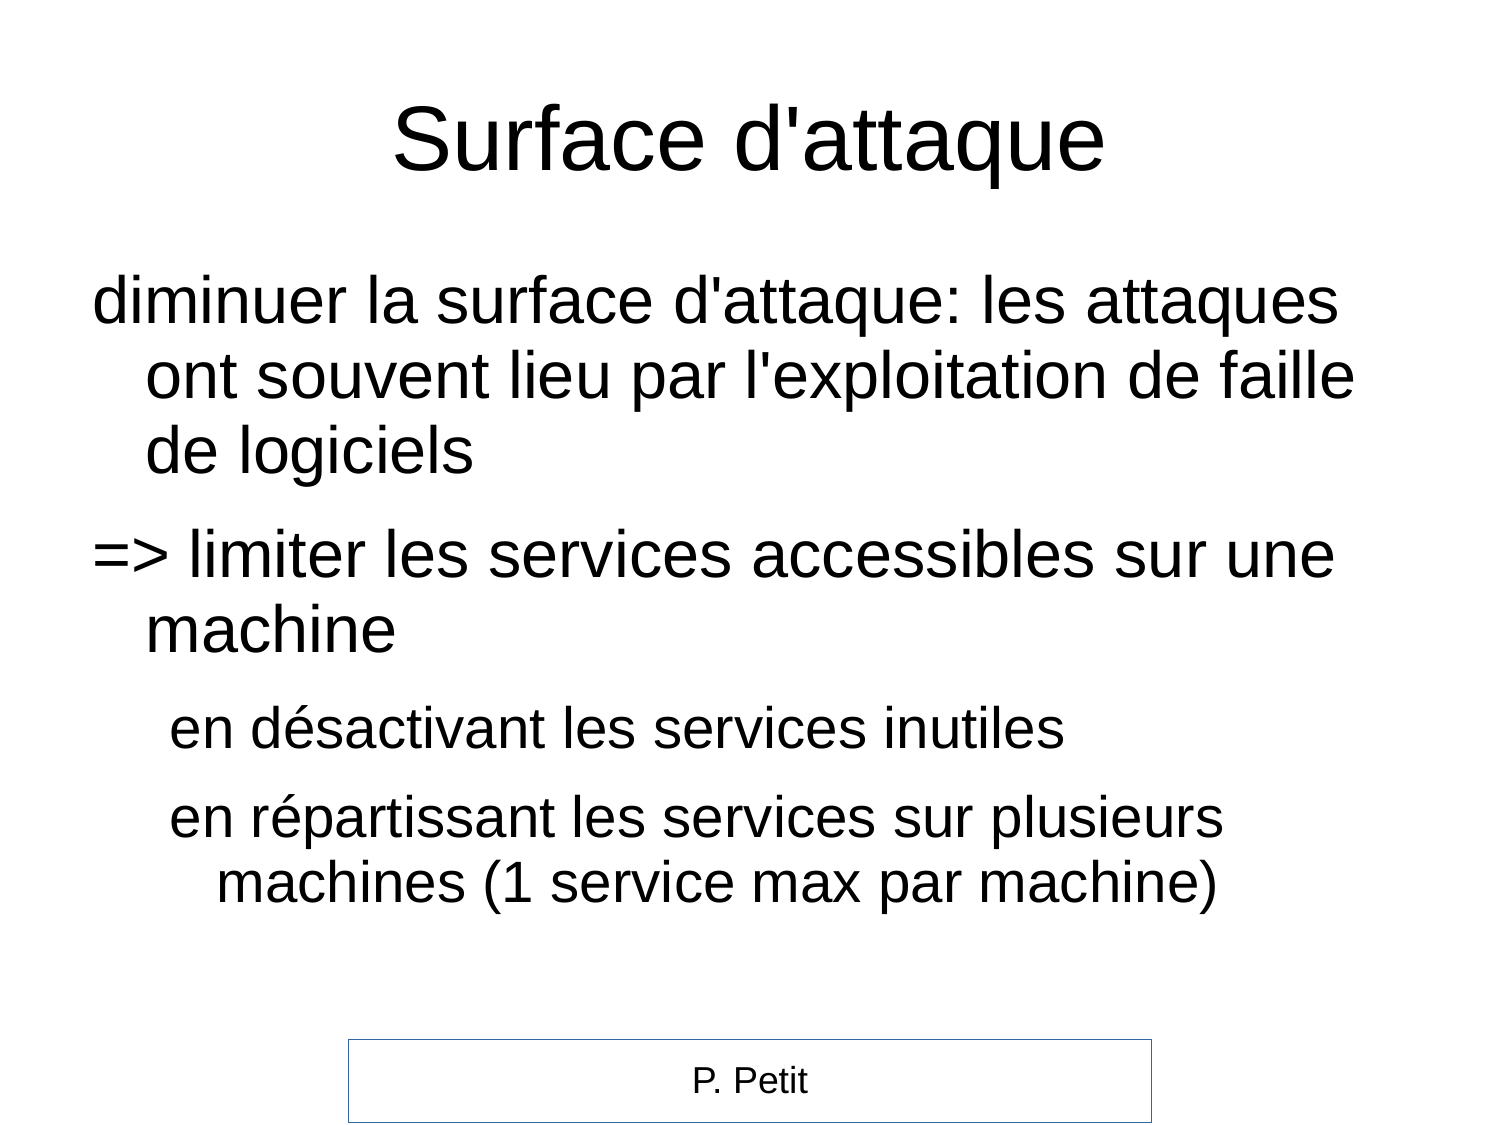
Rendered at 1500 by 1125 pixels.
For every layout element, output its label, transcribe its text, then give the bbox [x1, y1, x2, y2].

title Surface d'attaque [75, 44, 1425, 233]
text_box P. Petit [348, 1039, 1152, 1123]
list diminuer la surface d'attaque: les attaques ont souvent lieu par l'exploitation de faille de logiciels => limiter les services accessibles sur une machine en désactivant les services inutiles en répartissant les services sur plusieurs machines (1 service max par machine) [75, 263, 1425, 1014]
